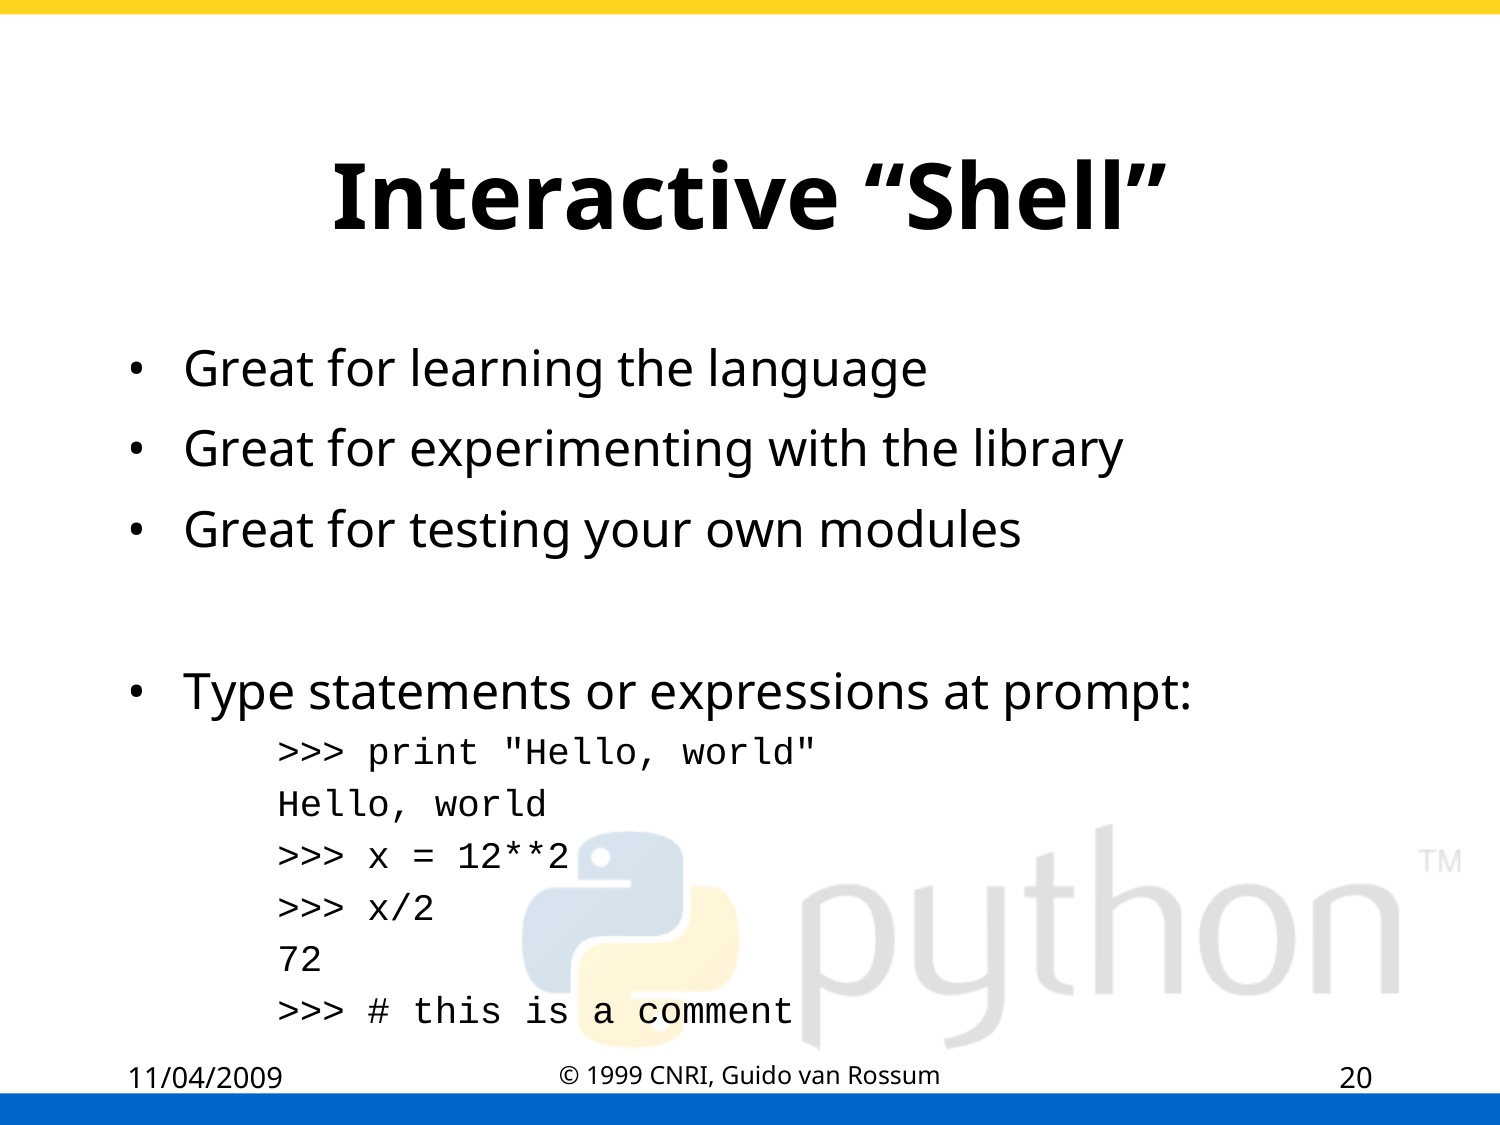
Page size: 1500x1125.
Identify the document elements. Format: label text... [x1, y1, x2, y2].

list Great for learning the language Great for experimenting with the library Great for testing your own modules Type statements or expressions at prompt: >>> print "Hello, world" Hello, world >>> x = 12**2 >>> x/2 72 >>> # this is a comment [112, 324, 1388, 1001]
title Interactive “Shell” [112, 99, 1388, 288]
